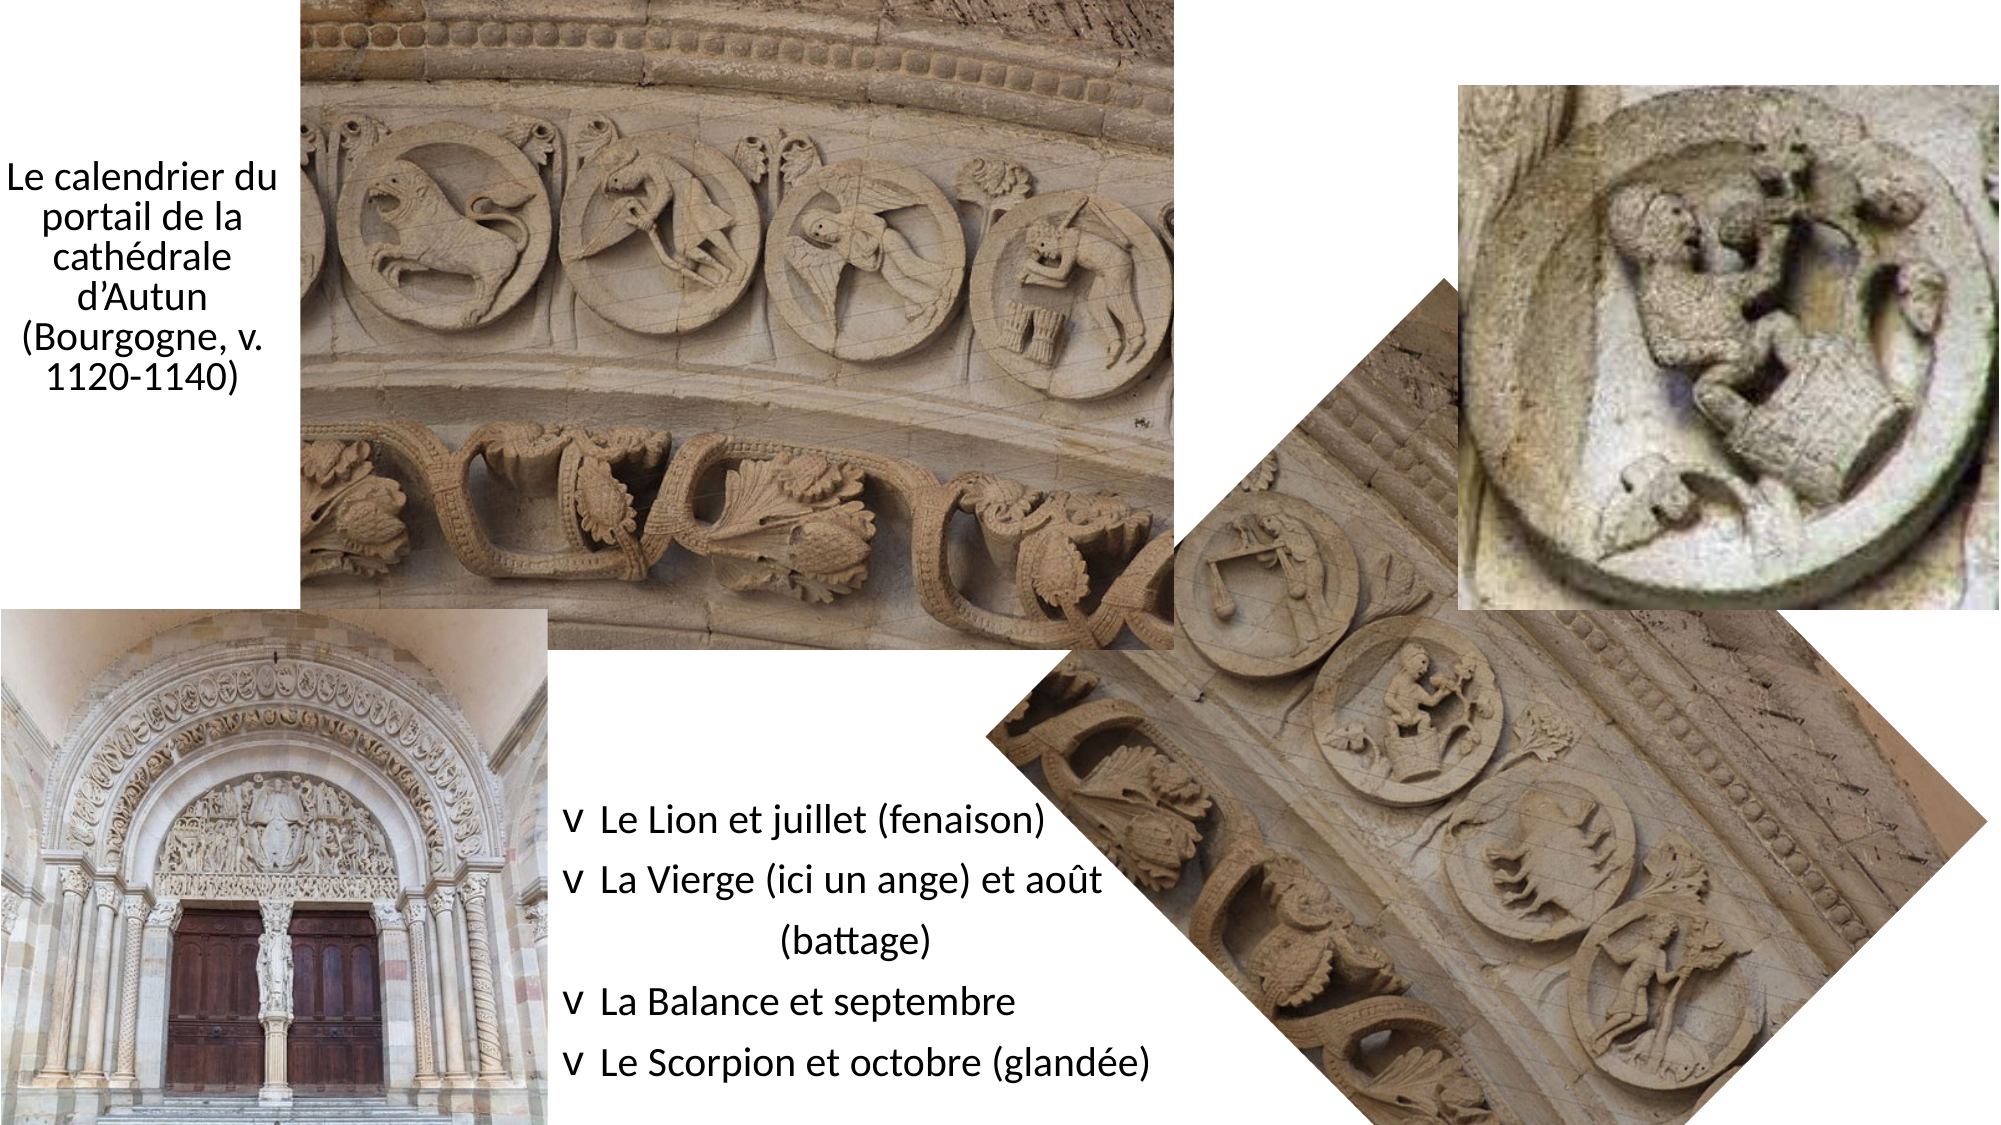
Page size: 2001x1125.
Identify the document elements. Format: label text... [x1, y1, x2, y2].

text_box Le calendrier du portail de la cathédrale d’Autun (Bourgogne, v. 1120-1140) [0, 151, 300, 415]
list Le Lion et juillet (fenaison) La Vierge (ici un ange) et août (battage) La Balance et septembre Le Scorpion et octobre (glandée) [548, 793, 1343, 1097]
picture [1, 0, 1999, 1125]
